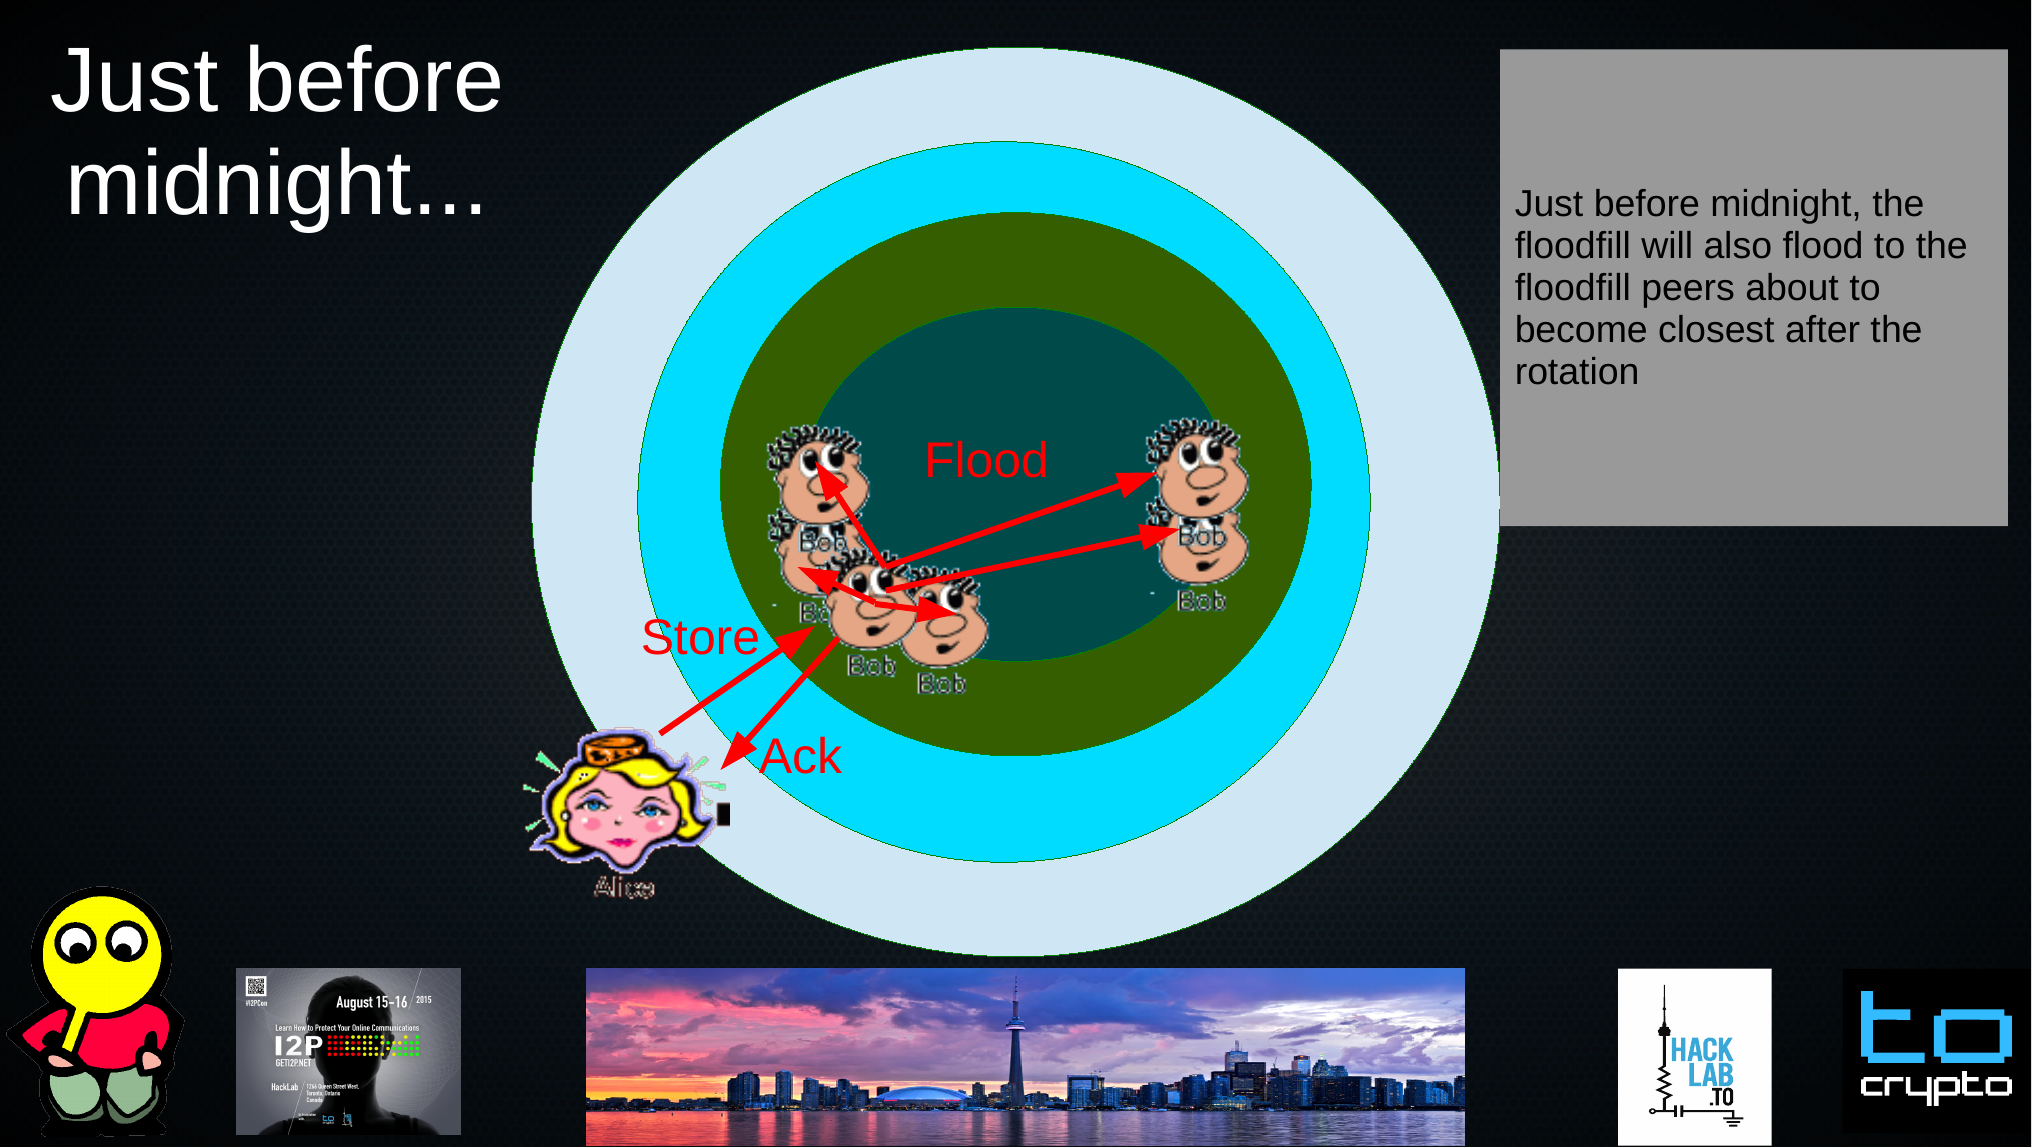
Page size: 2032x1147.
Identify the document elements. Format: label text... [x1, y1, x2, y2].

text_box Flood [909, 425, 1099, 497]
text_box Ack [744, 720, 934, 792]
picture [755, 396, 1004, 709]
text_box Just before midnight, the floodfill will also flood to the floodfill peers about to become closest after the rotation [1500, 49, 2008, 527]
text_box [531, 47, 1500, 957]
picture [0, 0, 2032, 1147]
text_box [984, 490, 1134, 562]
picture [1411, 237, 1500, 471]
title Tiers [101, 45, 1930, 237]
picture [1134, 389, 1264, 626]
title Just before midnight... [0, 28, 556, 234]
text_box [711, 674, 801, 745]
text_box Store [625, 602, 815, 674]
